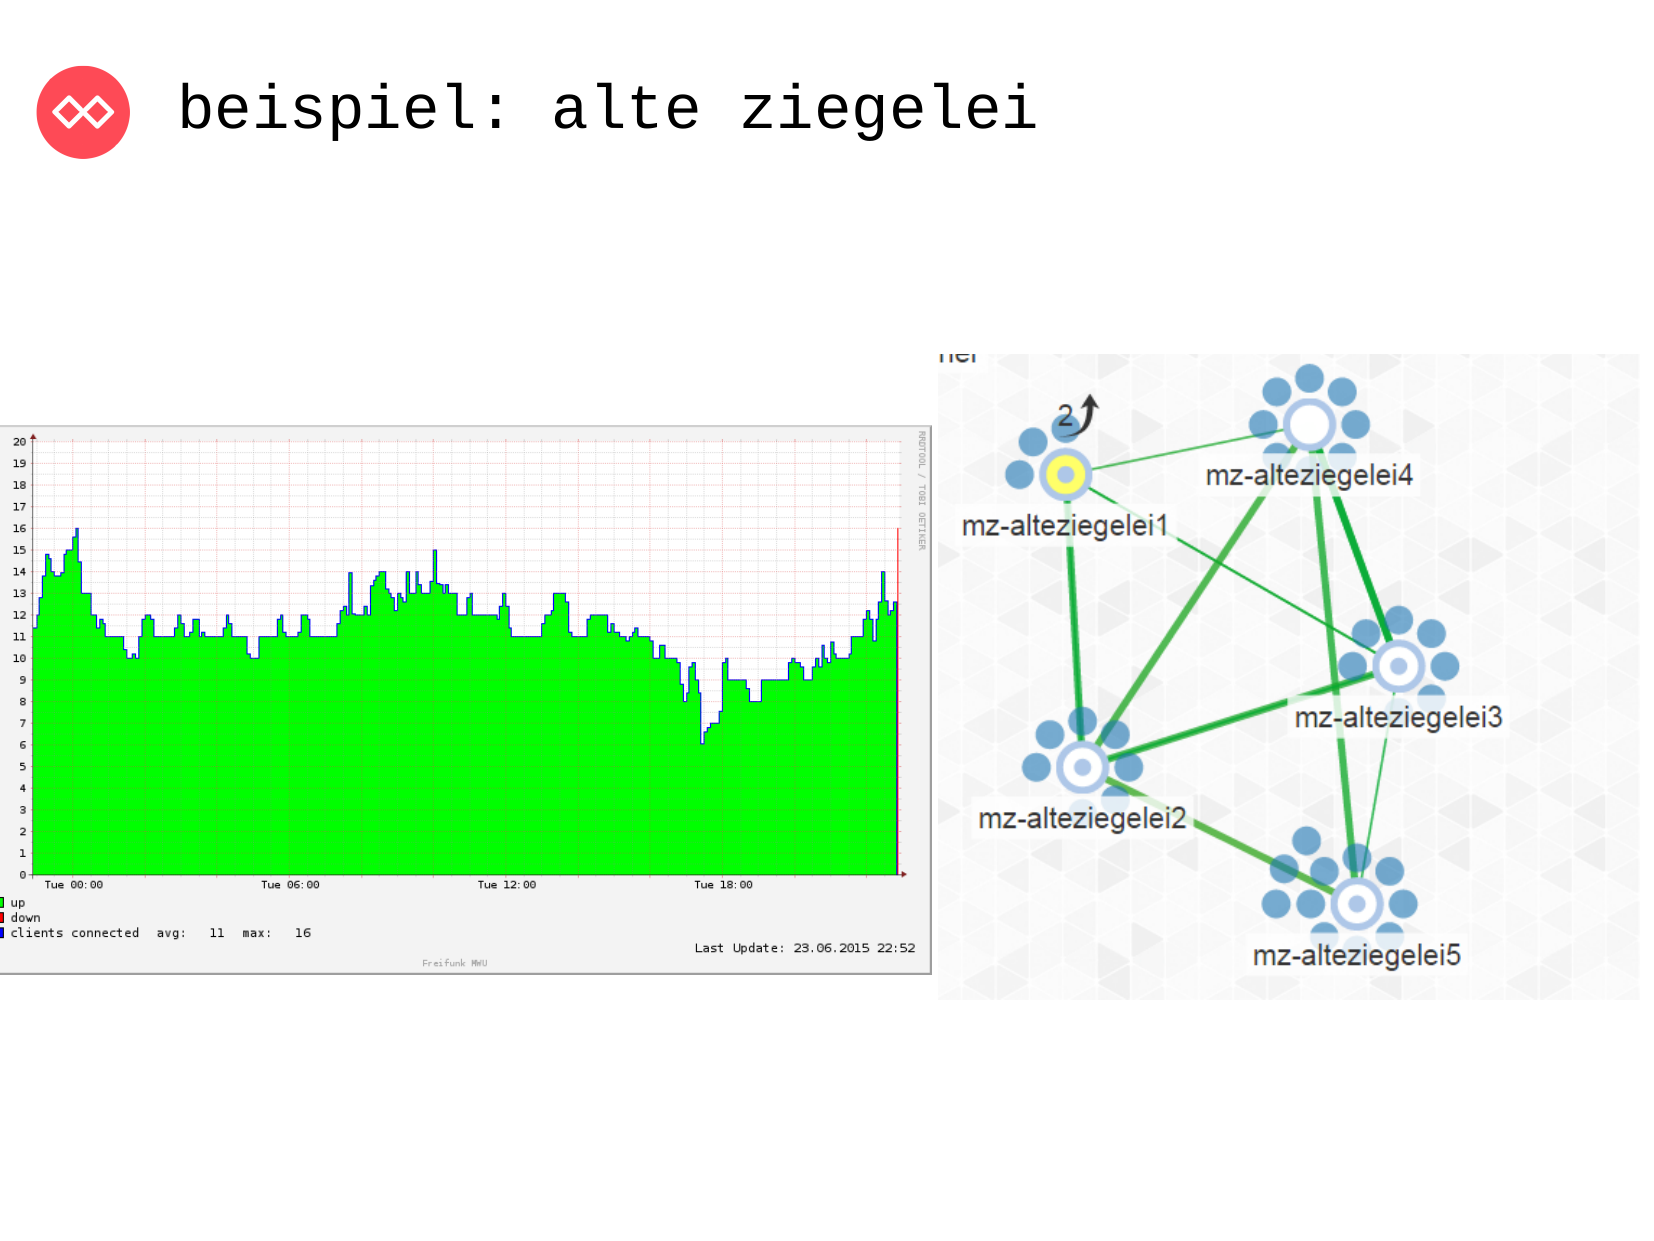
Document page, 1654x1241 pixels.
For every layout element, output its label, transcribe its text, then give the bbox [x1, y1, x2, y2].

picture [938, 354, 1640, 1000]
picture [17, 46, 149, 178]
title beispiel: alte ziegelei [177, 8, 1465, 216]
picture [0, 425, 932, 975]
